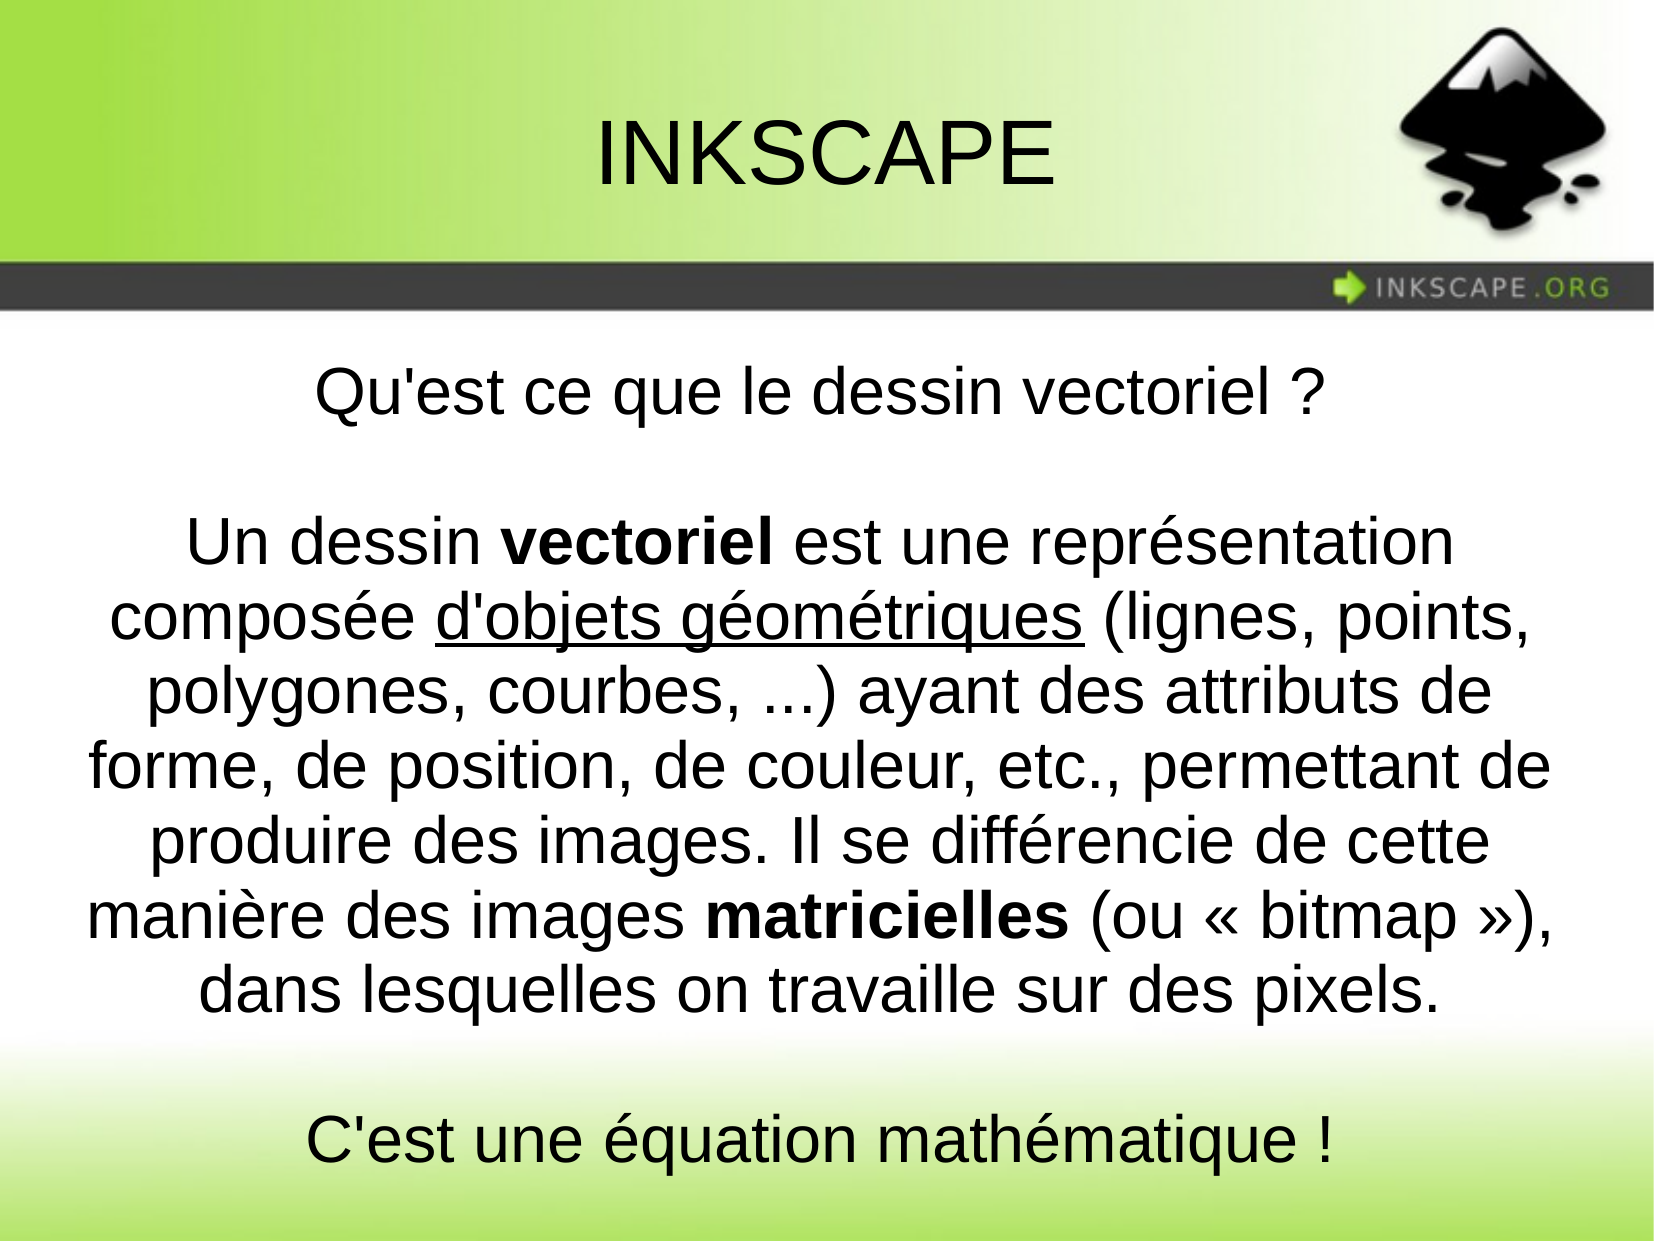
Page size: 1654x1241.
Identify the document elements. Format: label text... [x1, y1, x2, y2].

subtitle Qu'est ce que le dessin vectoriel ? Un dessin vectoriel est une représentation composée d'objets géométriques (lignes, points, polygones, courbes, ...) ayant des attributs de forme, de position, de couleur, etc., permettant de produire des images. Il se différencie de cette manière des images matricielles (ou « bitmap »), dans lesquelles on travaille sur des pixels. C'est une équation mathématique ! [76, 354, 1565, 1177]
title INKSCAPE [82, 56, 1571, 250]
picture [0, 0, 1654, 1241]
